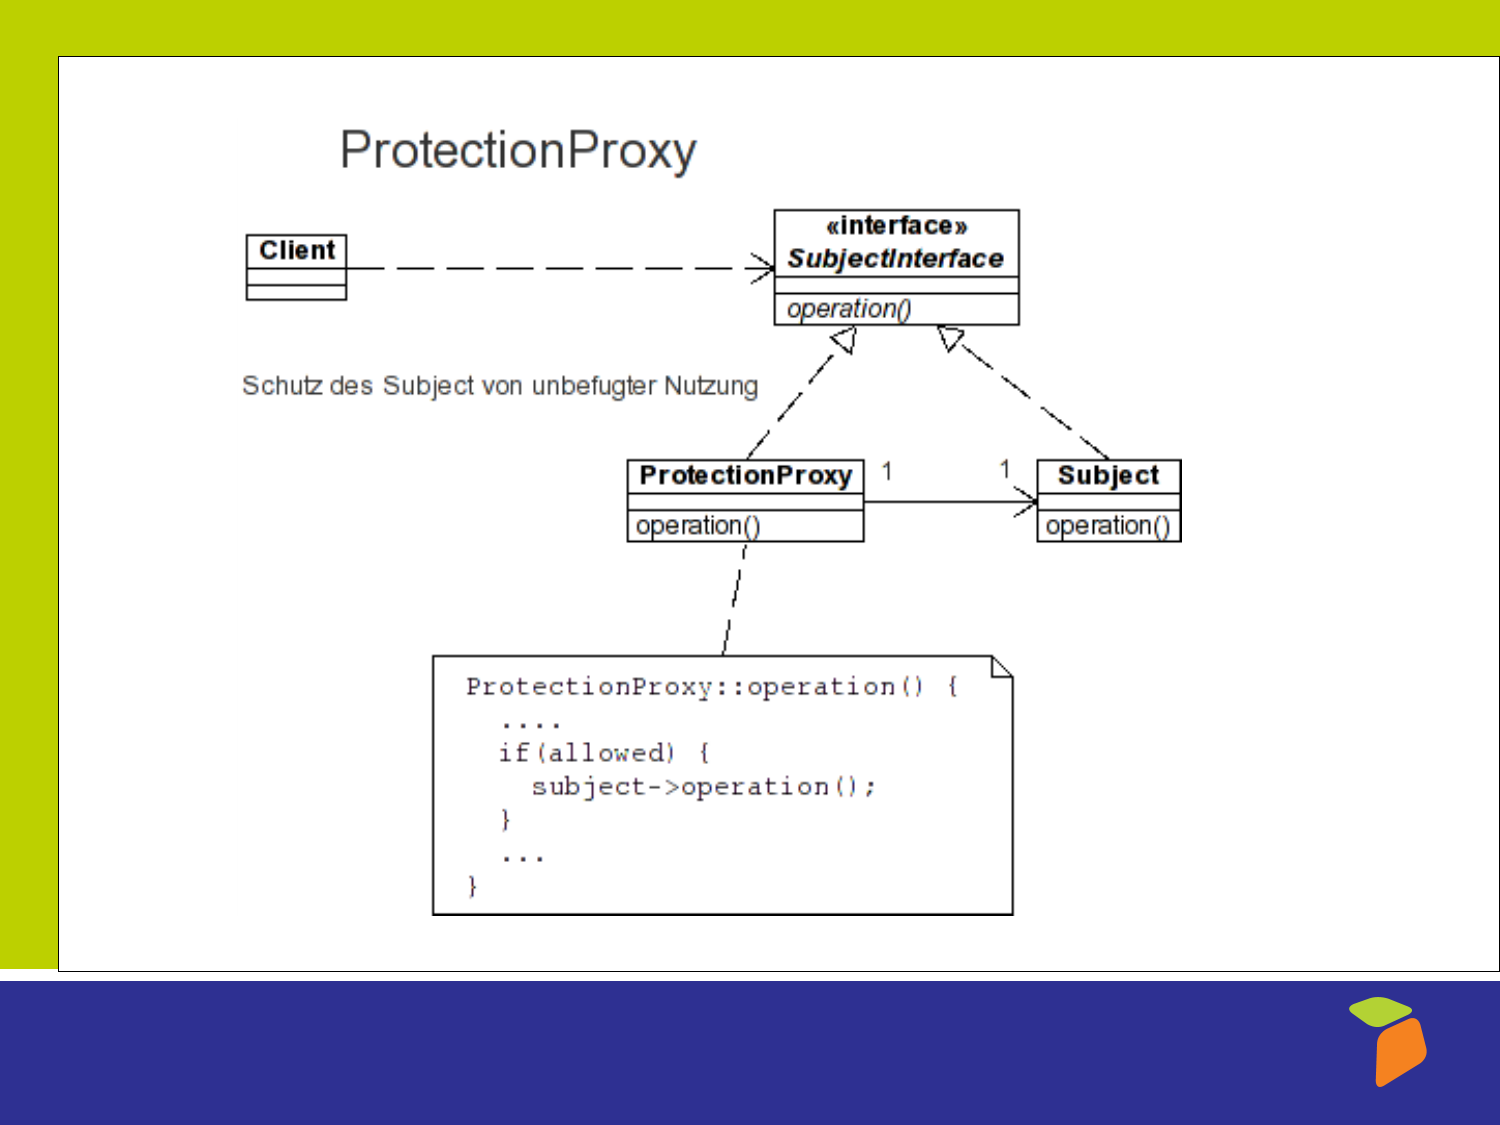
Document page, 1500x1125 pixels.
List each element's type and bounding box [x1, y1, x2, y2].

picture [236, 118, 1182, 916]
text_box [58, 56, 1500, 972]
picture [0, 981, 1500, 1125]
